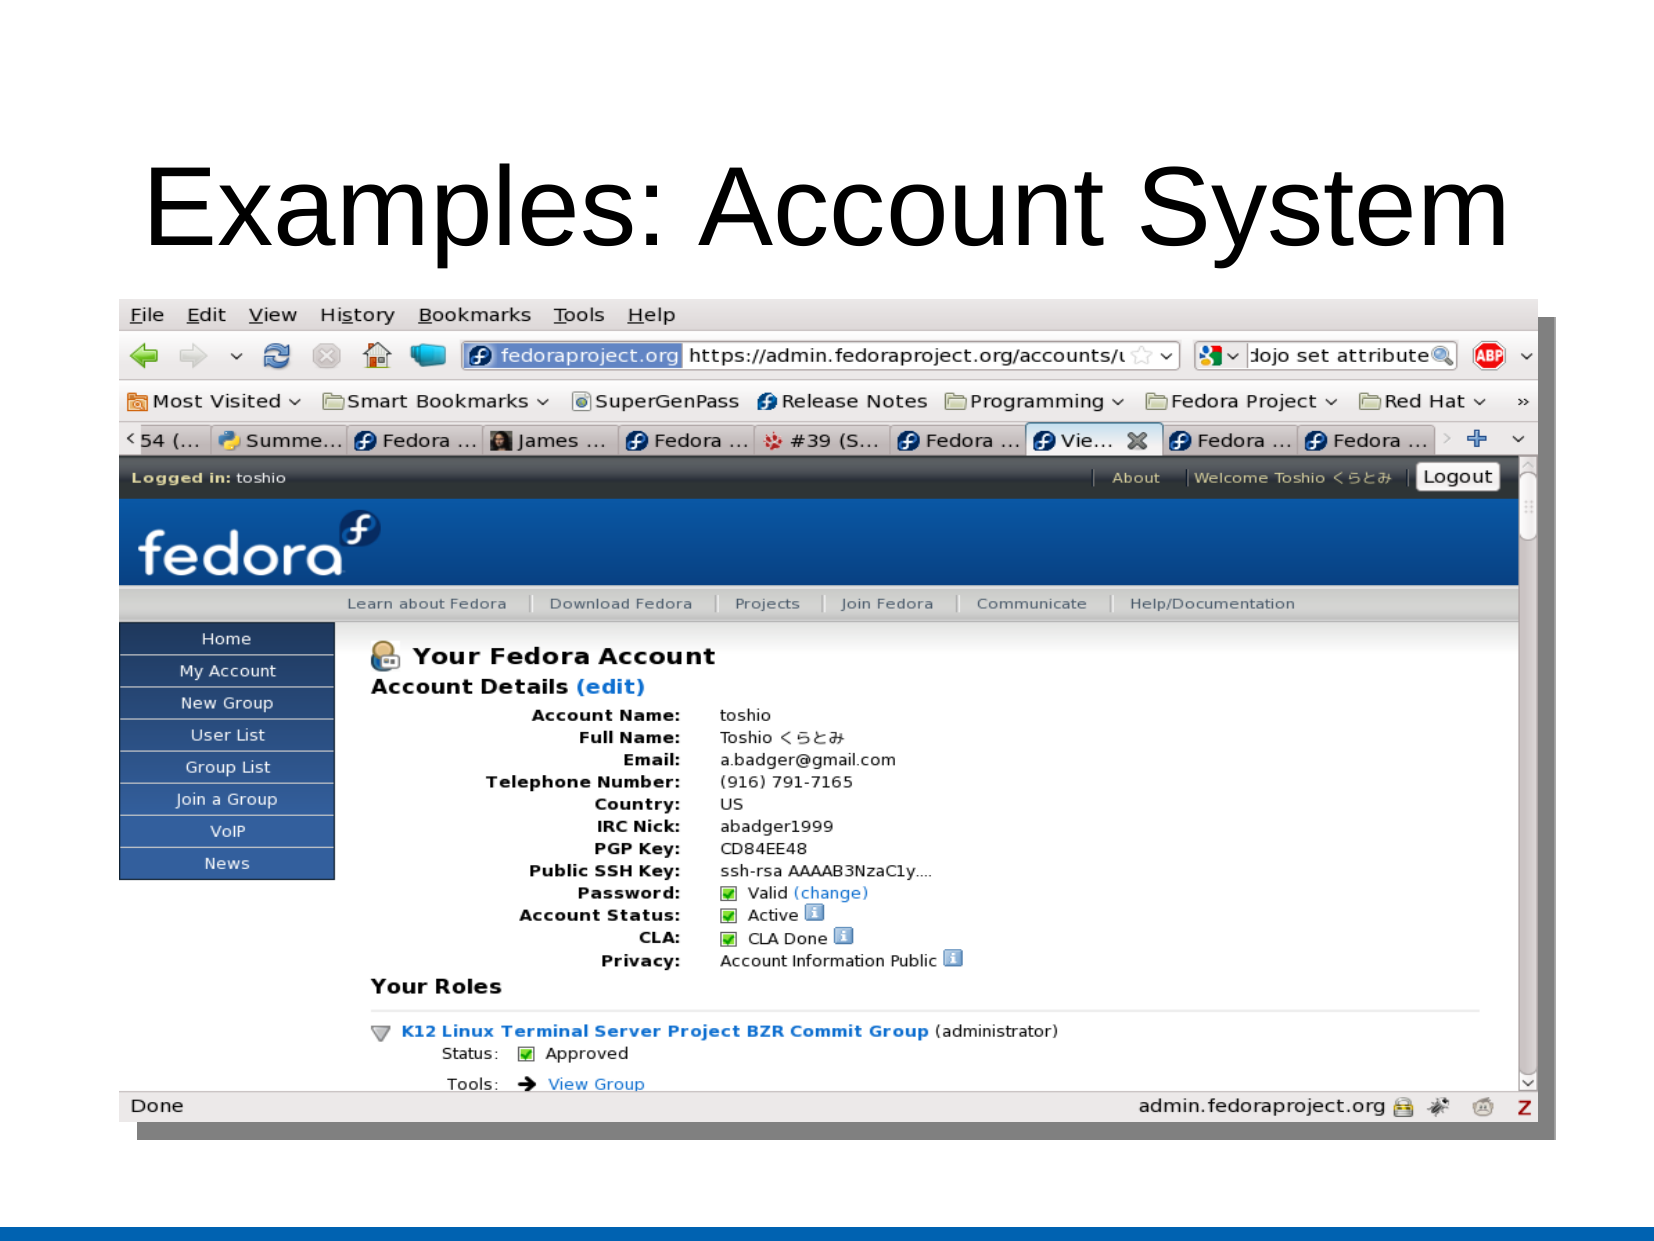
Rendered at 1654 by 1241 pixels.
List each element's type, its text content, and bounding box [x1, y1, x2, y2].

title Examples: Account System [121, 110, 1533, 299]
picture [119, 299, 1538, 1122]
